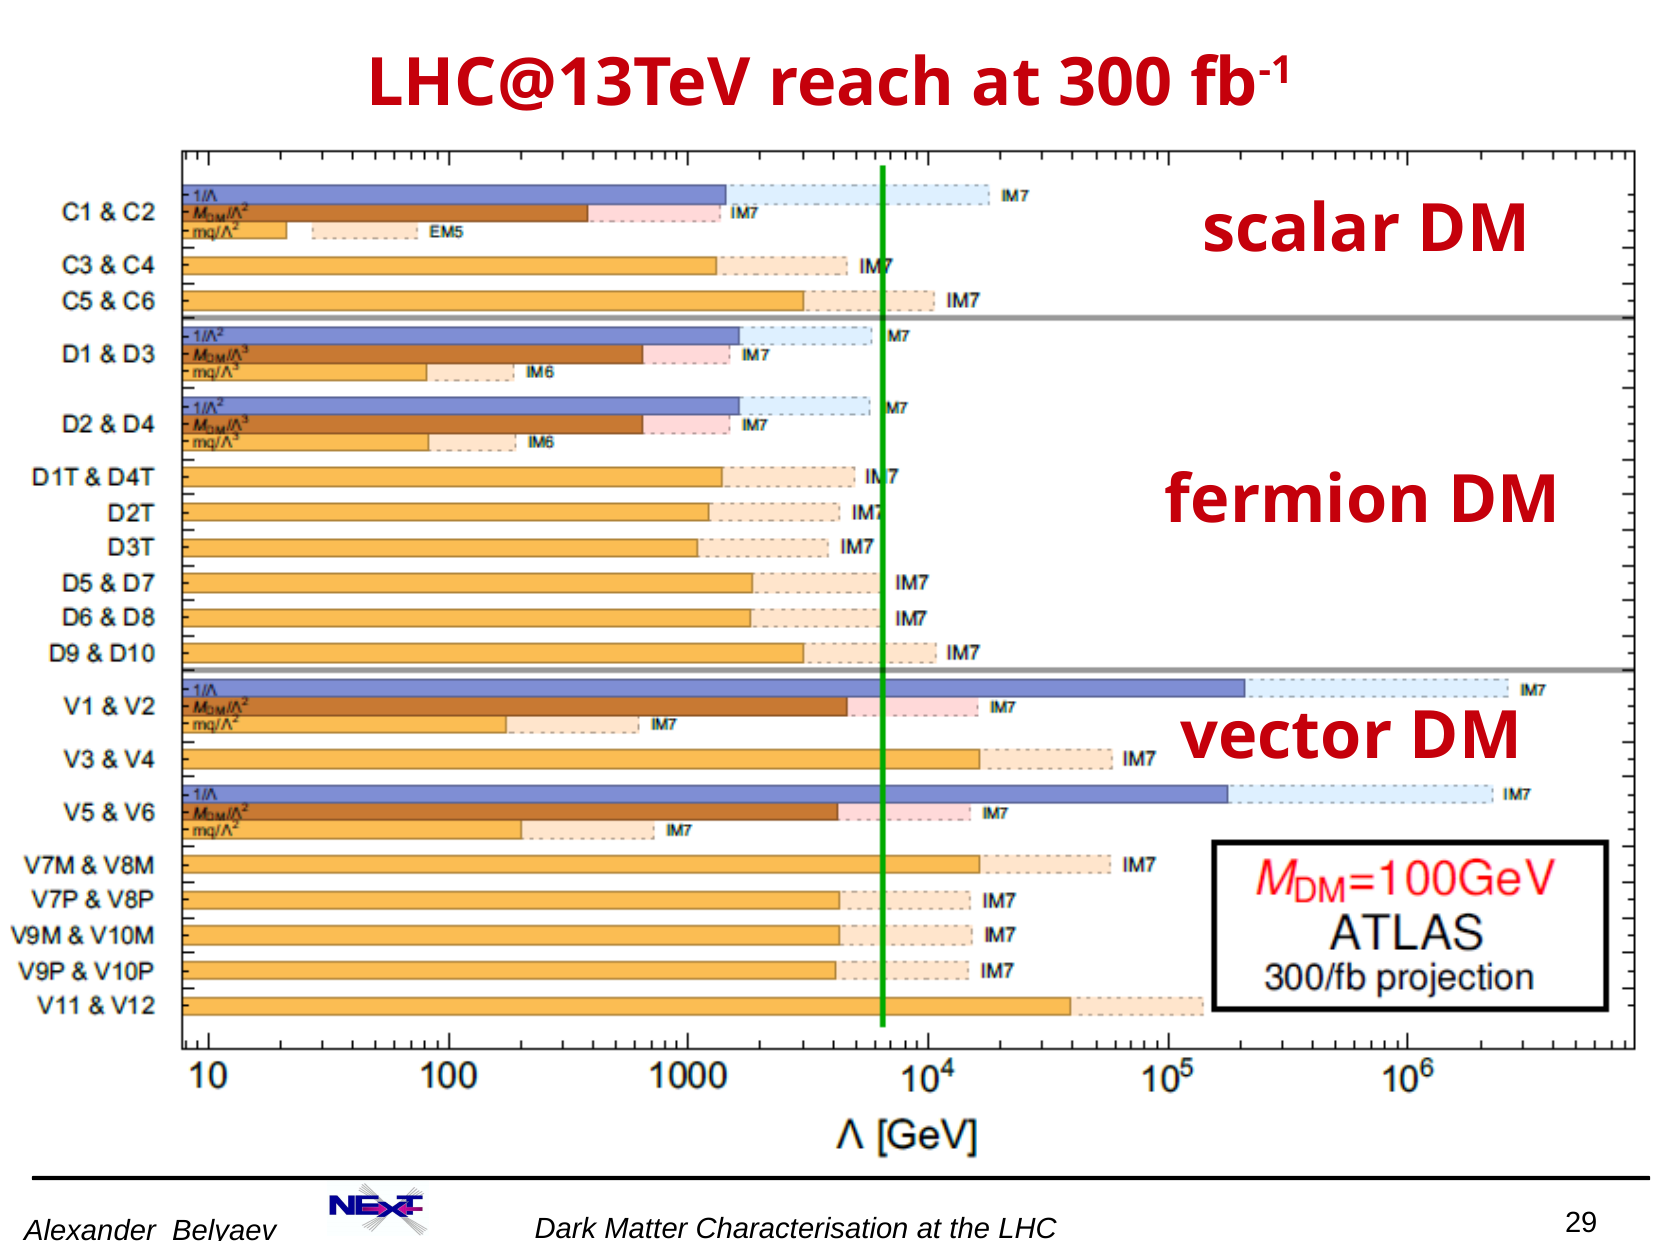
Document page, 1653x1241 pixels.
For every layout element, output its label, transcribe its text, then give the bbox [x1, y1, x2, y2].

picture [0, 145, 1653, 1164]
title LHC@13TeV reach at 300 fb-1 [0, 23, 1653, 136]
text_box fermion DM [1114, 450, 1571, 544]
text_box vector DM [1102, 686, 1560, 780]
text_box scalar DM [1125, 178, 1583, 272]
picture [327, 1181, 429, 1236]
